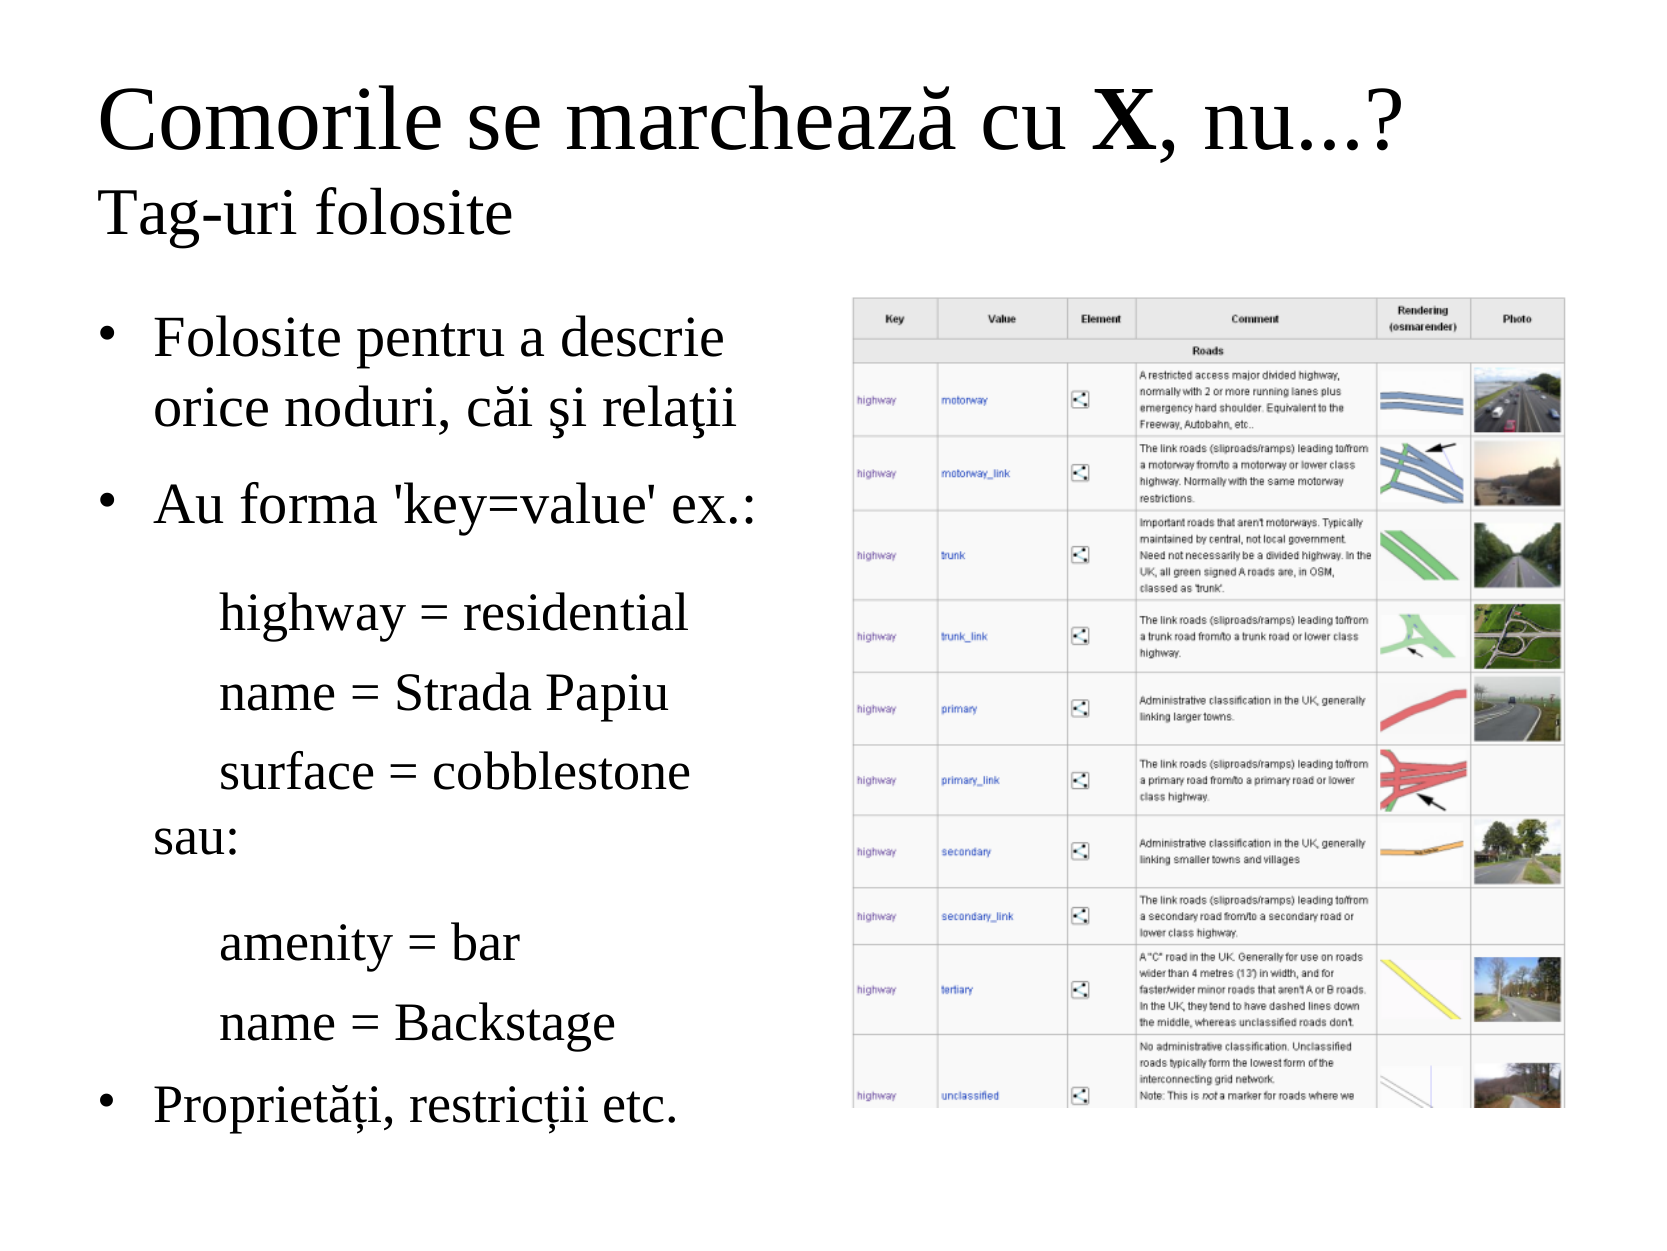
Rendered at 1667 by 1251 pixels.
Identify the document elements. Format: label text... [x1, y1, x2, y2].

title Comorile se marchează cu X, nu...? Tag-uri folosite [82, 41, 1571, 265]
picture [845, 291, 1572, 1108]
list Folosite pentru a descrie orice noduri, căi şi relaţii Au forma 'key=value' ex.: highway = residential name = Strada Papiu surface = cobblestone sau: amenity = bar name = Backstage Proprietăți, restricții etc. [82, 290, 809, 1141]
